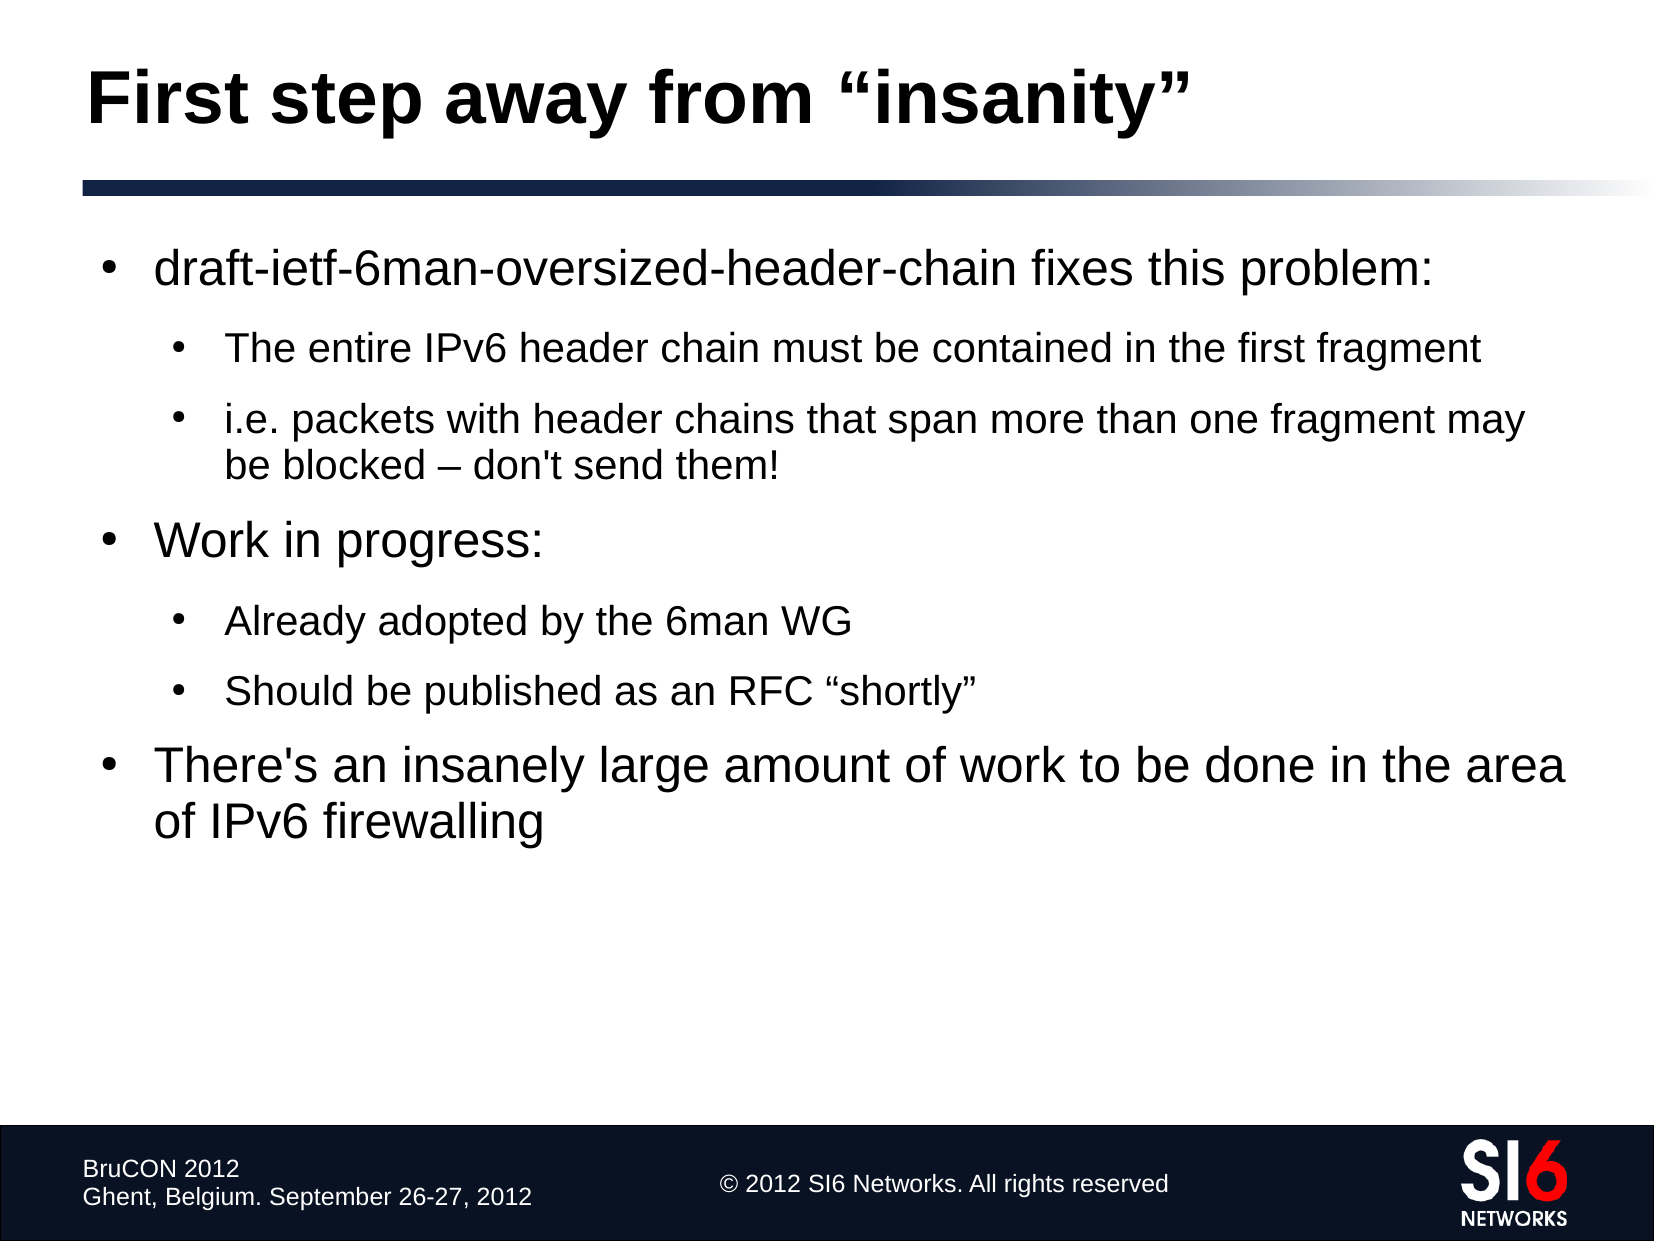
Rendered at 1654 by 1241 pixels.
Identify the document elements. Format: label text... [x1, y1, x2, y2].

title First step away from “insanity” [86, 30, 1576, 166]
list draft-ietf-6man-oversized-header-chain fixes this problem: The entire IPv6 header chain must be contained in the first fragment i.e. packets with header chains that span more than one fragment may be blocked – don't send them! Work in progress: Already adopted by the 6man WG Should be published as an RFC “shortly” There's an insanely large amount of work to be done in the area of IPv6 firewalling [82, 240, 1571, 1059]
picture [1461, 1139, 1567, 1226]
